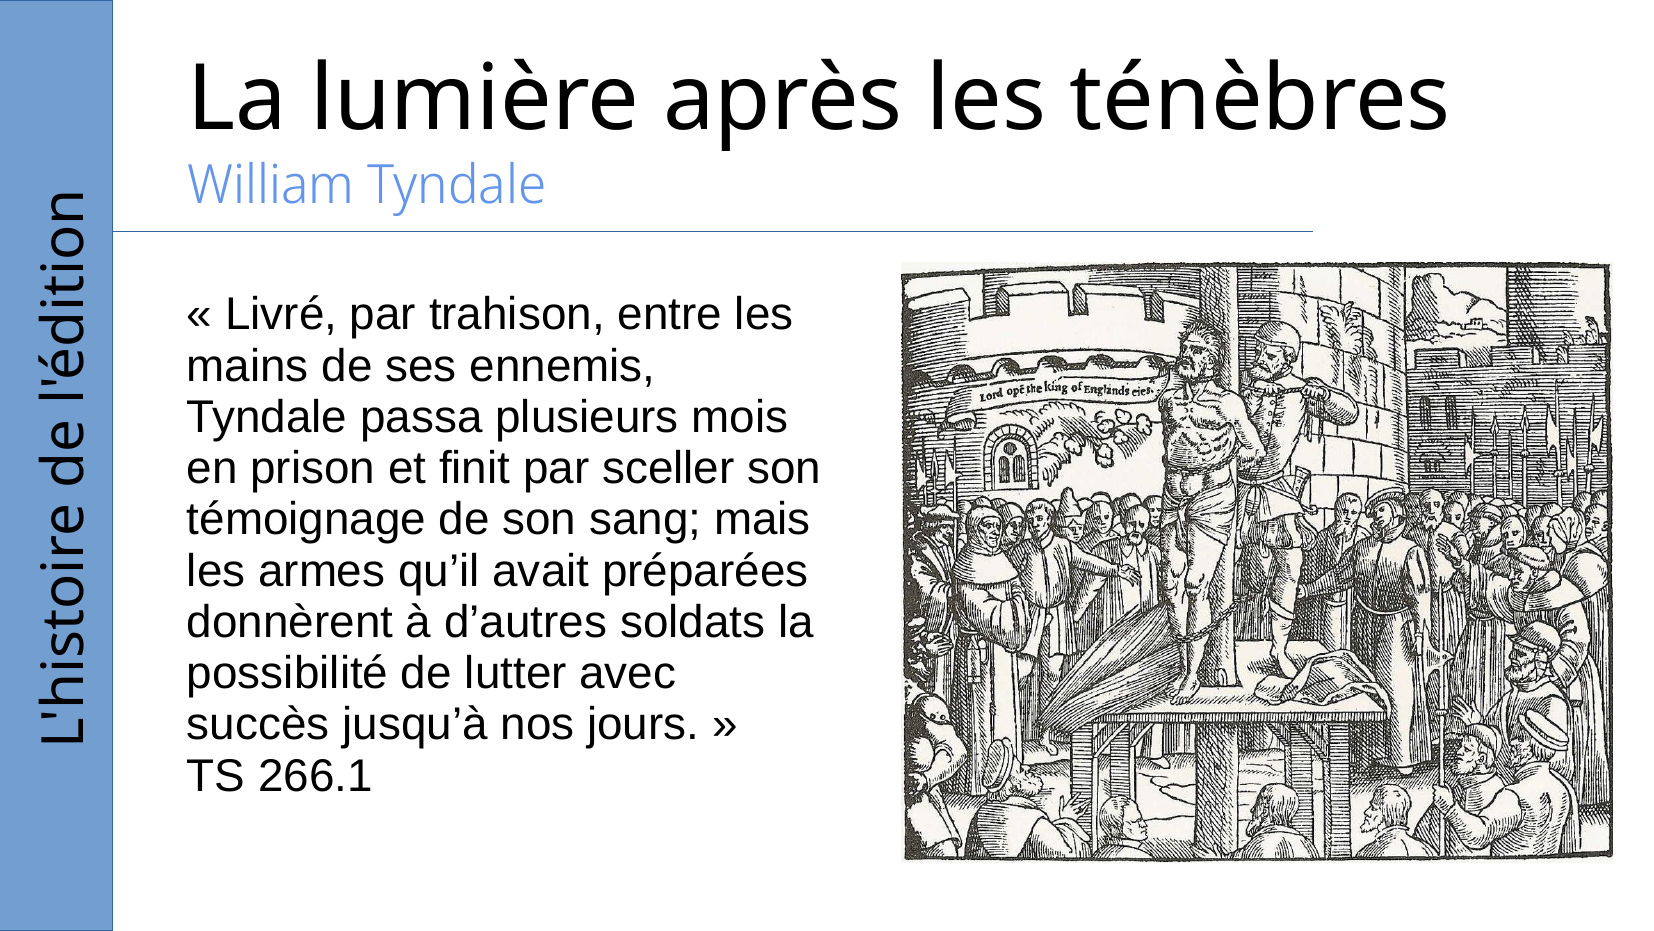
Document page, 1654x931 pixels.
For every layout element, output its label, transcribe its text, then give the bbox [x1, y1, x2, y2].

text_box « Livré, par trahison, entre les mains de ses ennemis, Tyndale passa plusieurs mois en prison et finit par sceller son témoignage de son sang; mais les armes qu’il avait préparées donnèrent à d’autres soldats la possibilité de lutter avec succès jusqu’à nos jours. » TS 266.1 [186, 288, 826, 853]
text_box L'histoire de l'édition [13, 37, 105, 901]
title William Tyndale [187, 125, 1571, 239]
picture [901, 262, 1613, 863]
text_box [0, 0, 113, 931]
title La lumière après les ténèbres [187, 33, 1571, 125]
